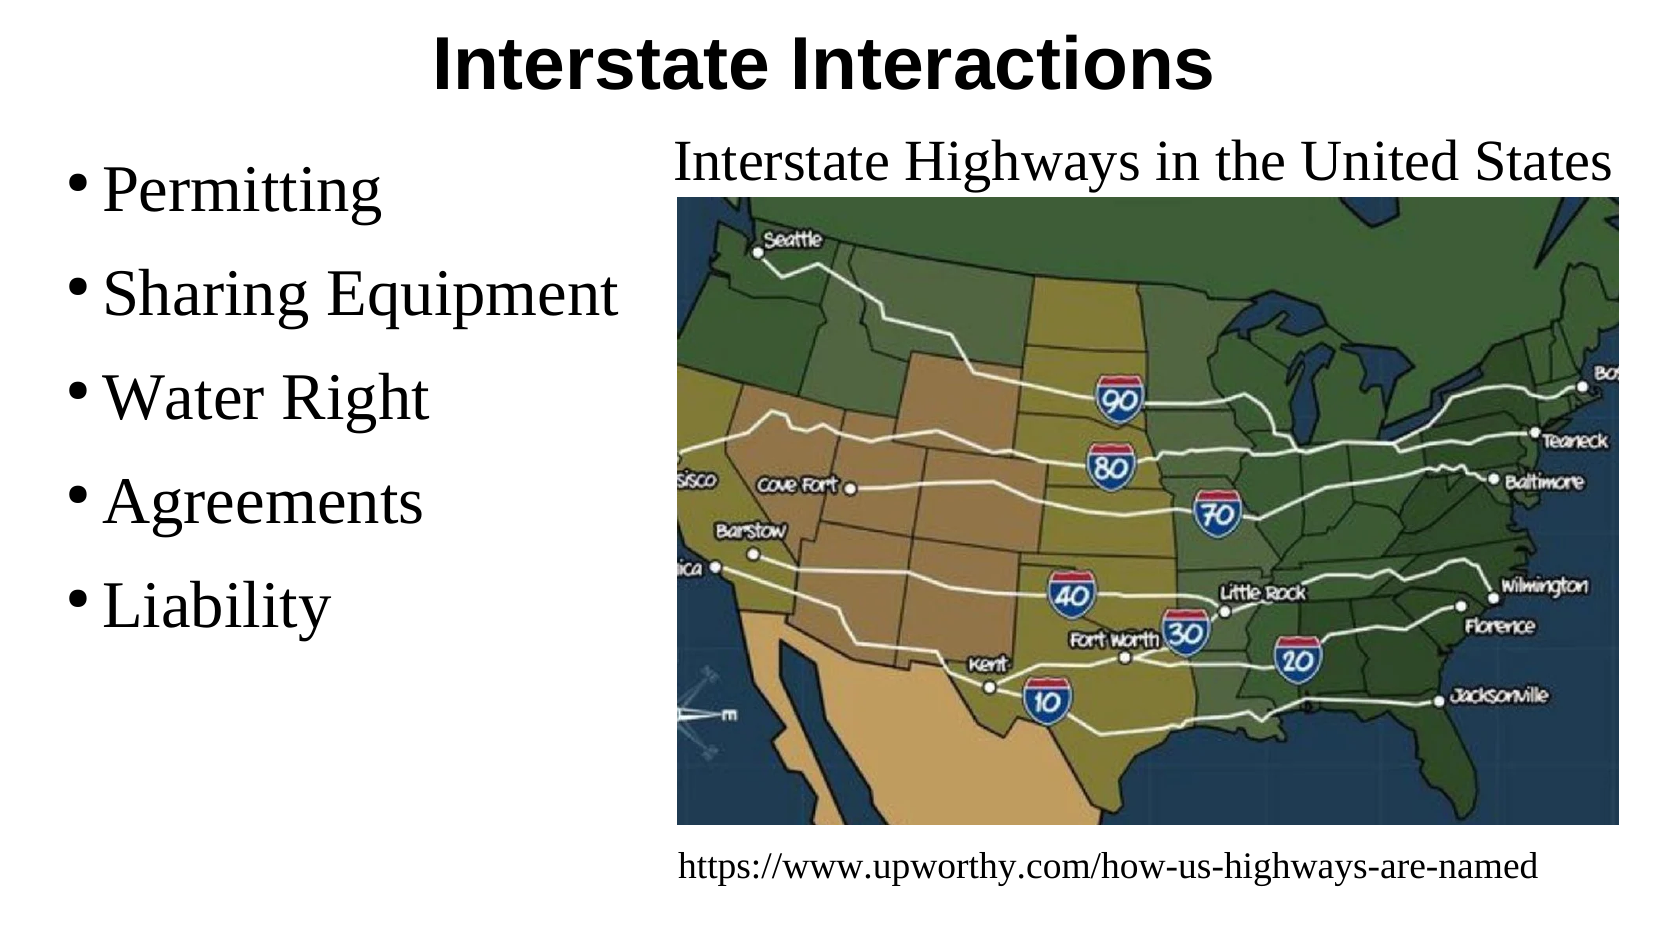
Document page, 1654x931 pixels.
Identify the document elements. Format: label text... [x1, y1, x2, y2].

text_box Permitting Sharing Equipment Water Right Agreements Liability [51, 137, 648, 707]
picture [677, 270, 1619, 825]
text_box Interstate Highways in the United States [651, 114, 1636, 270]
title Interstate Interactions [0, 0, 1649, 131]
text_box https://www.upworthy.com/how-us-highways-are-named [663, 833, 1651, 924]
